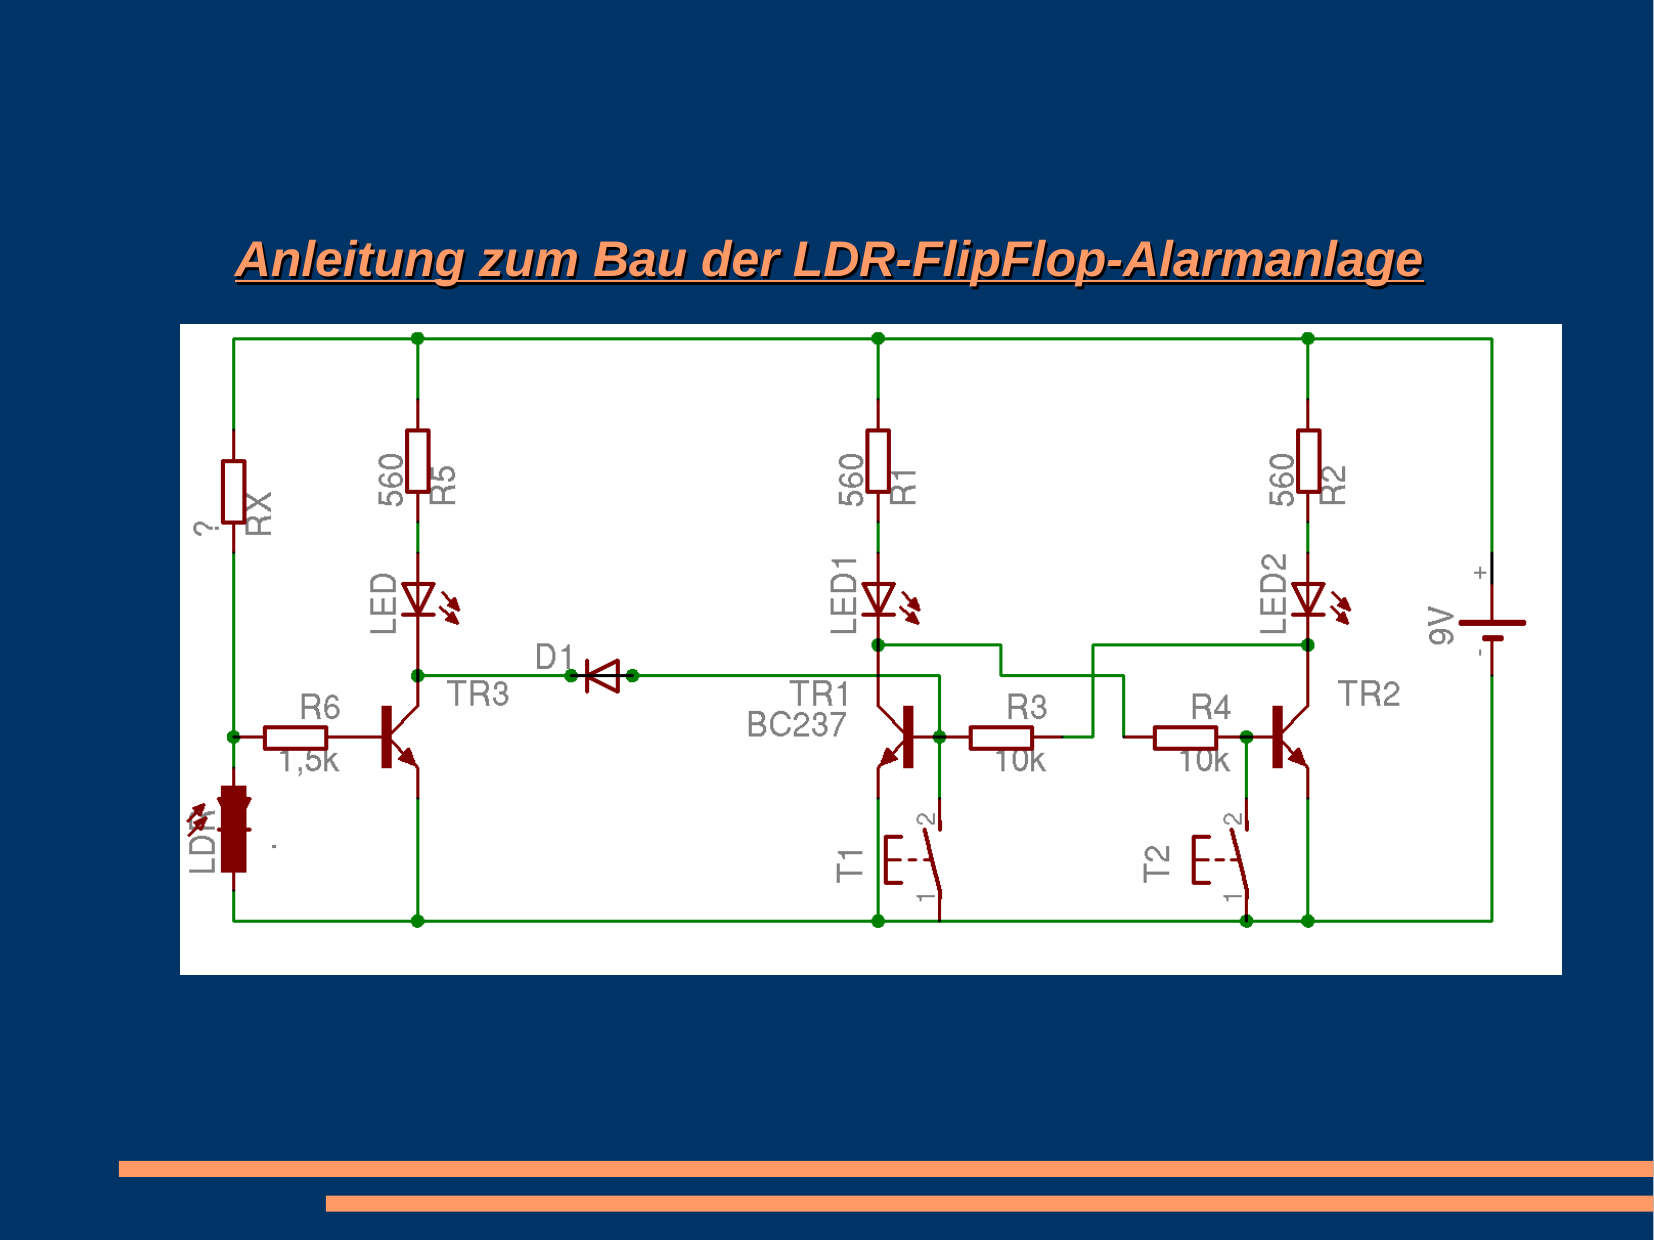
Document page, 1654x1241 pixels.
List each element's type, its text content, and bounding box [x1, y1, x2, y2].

picture [180, 324, 1562, 975]
title Anleitung zum Bau der LDR-FlipFlop-Alarmanlage [123, 155, 1536, 364]
